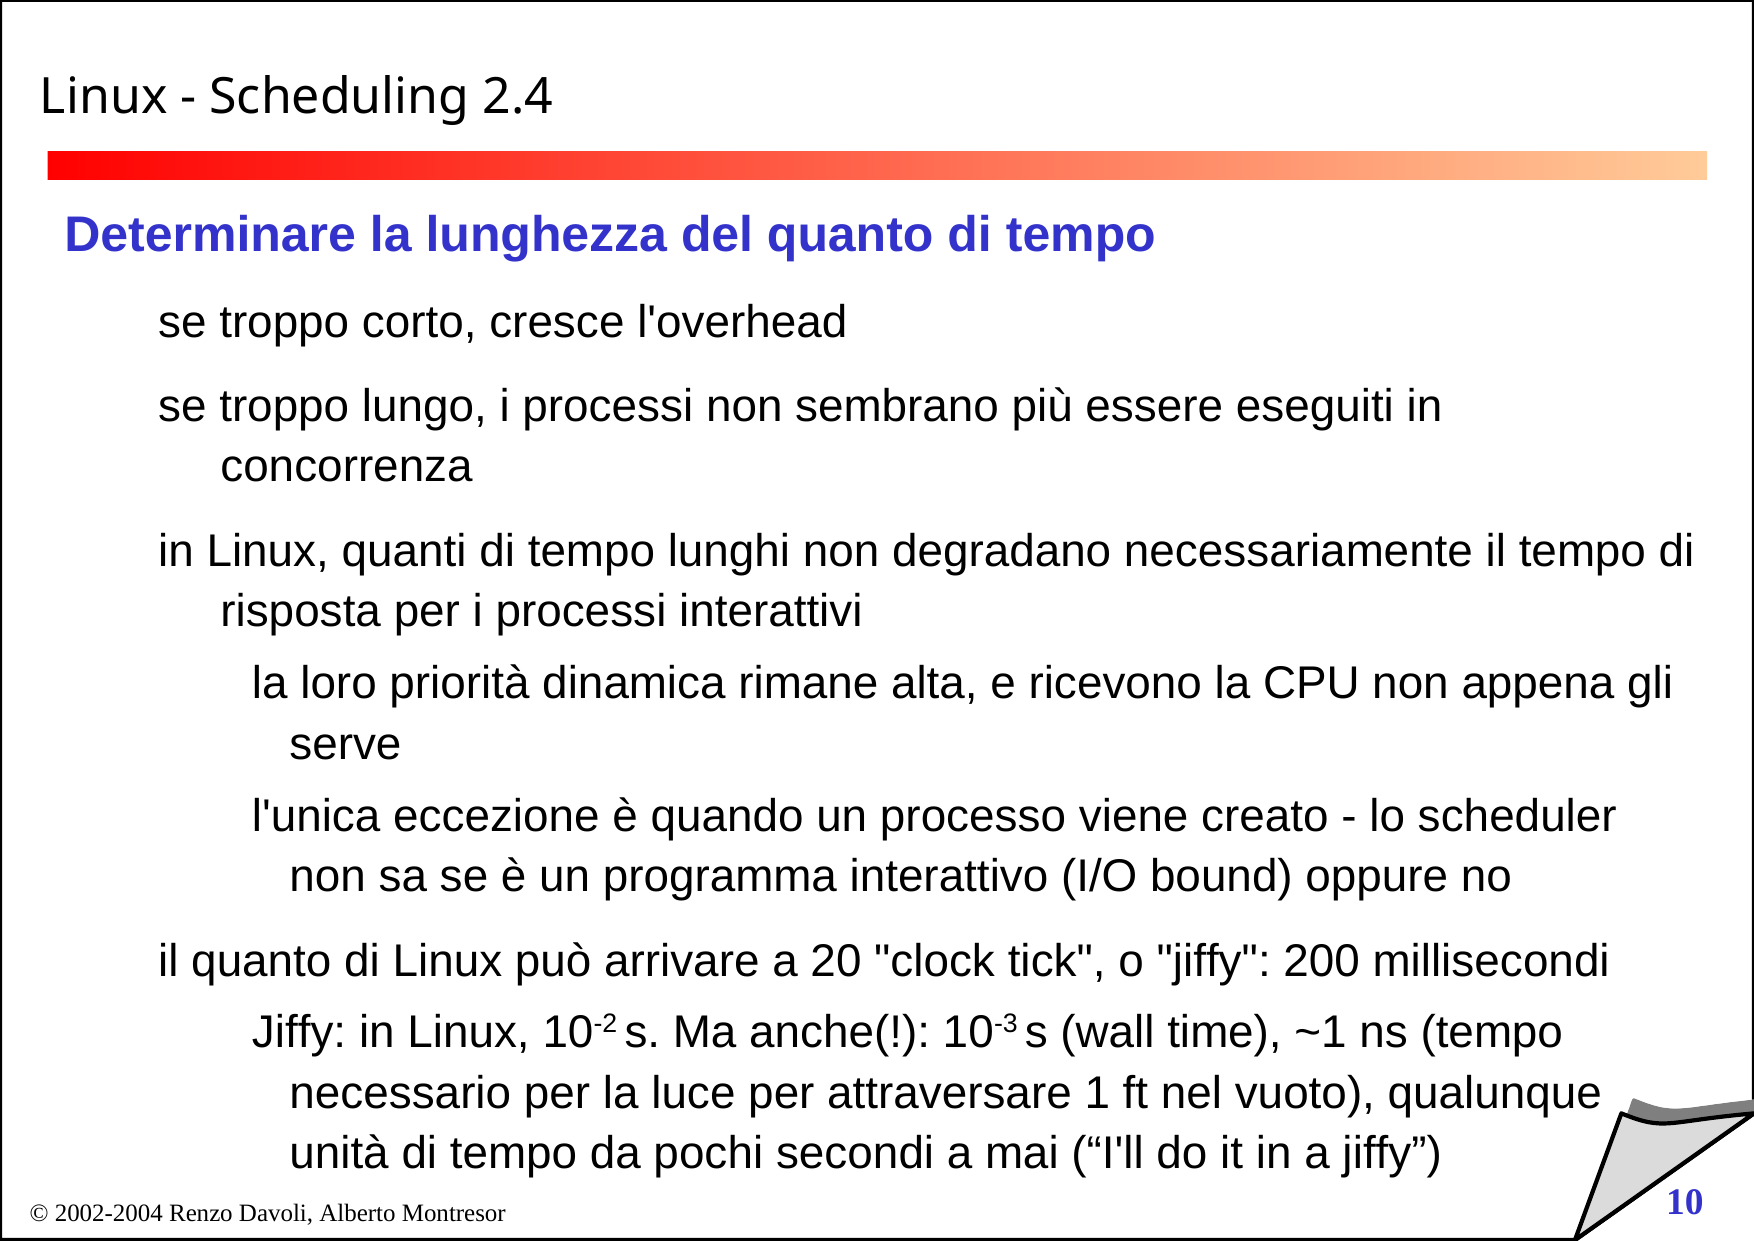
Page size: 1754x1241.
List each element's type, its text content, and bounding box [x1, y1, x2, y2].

list Determinare la lunghezza del quanto di tempo se troppo corto, cresce l'overhead se troppo lungo, i processi non sembrano più essere eseguiti in concorrenza in Linux, quanti di tempo lunghi non degradano necessariamente il tempo di risposta per i processi interattivi la loro priorità dinamica rimane alta, e ricevono la CPU non appena gli serve l'unica eccezione è quando un processo viene creato - lo scheduler non sa se è un programma interattivo (I/O bound) oppure no il quanto di Linux può arrivare a 20 "clock tick", o "jiffy": 200 millisecondi Jiffy: in Linux, 10-2 s. Ma anche(!): 10-3 s (wall time), ~1 ns (tempo necessario per la luce per attraversare 1 ft nel vuoto), qualunque unità di tempo da pochi secondi a mai (“I'll do it in a jiffy”) [64, 206, 1702, 1179]
title Linux - Scheduling 2.4 [40, 49, 1714, 144]
